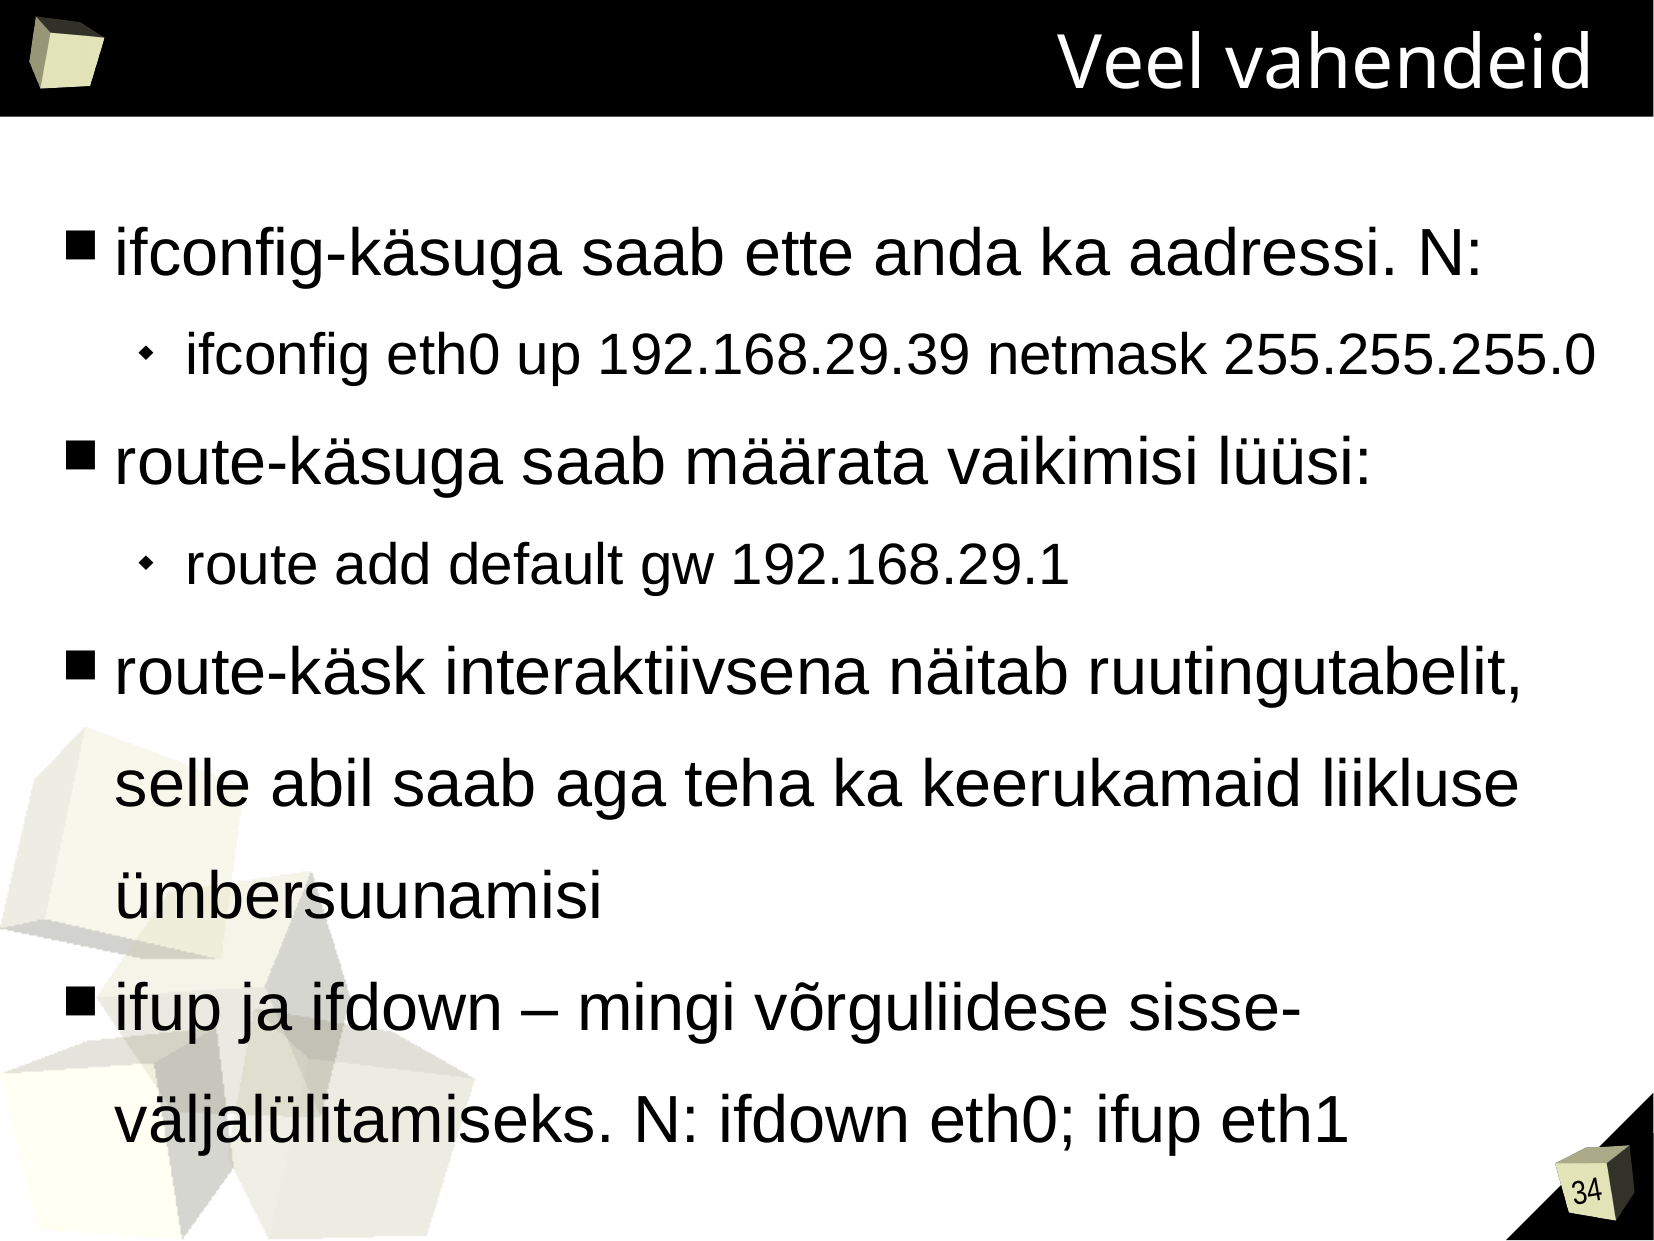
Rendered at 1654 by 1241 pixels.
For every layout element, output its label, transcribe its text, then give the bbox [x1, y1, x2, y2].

title Veel vahendeid [118, 0, 1595, 119]
picture [0, 726, 477, 1241]
list ifconfig-käsuga saab ette anda ka aadressi. N: ifconfig eth0 up 192.168.29.39 netmask 255.255.255.0 route-käsuga saab määrata vaikimisi lüüsi: route add default gw 192.168.29.1 route-käsk interaktiivsena näitab ruutingutabelit, selle abil saab aga teha ka keerukamaid liikluse ümbersuunamisi ifup ja ifdown – mingi võrguliidese sisse-väljalülitamiseks. N: ifdown eth0; ifup eth1 [44, 177, 1611, 1214]
